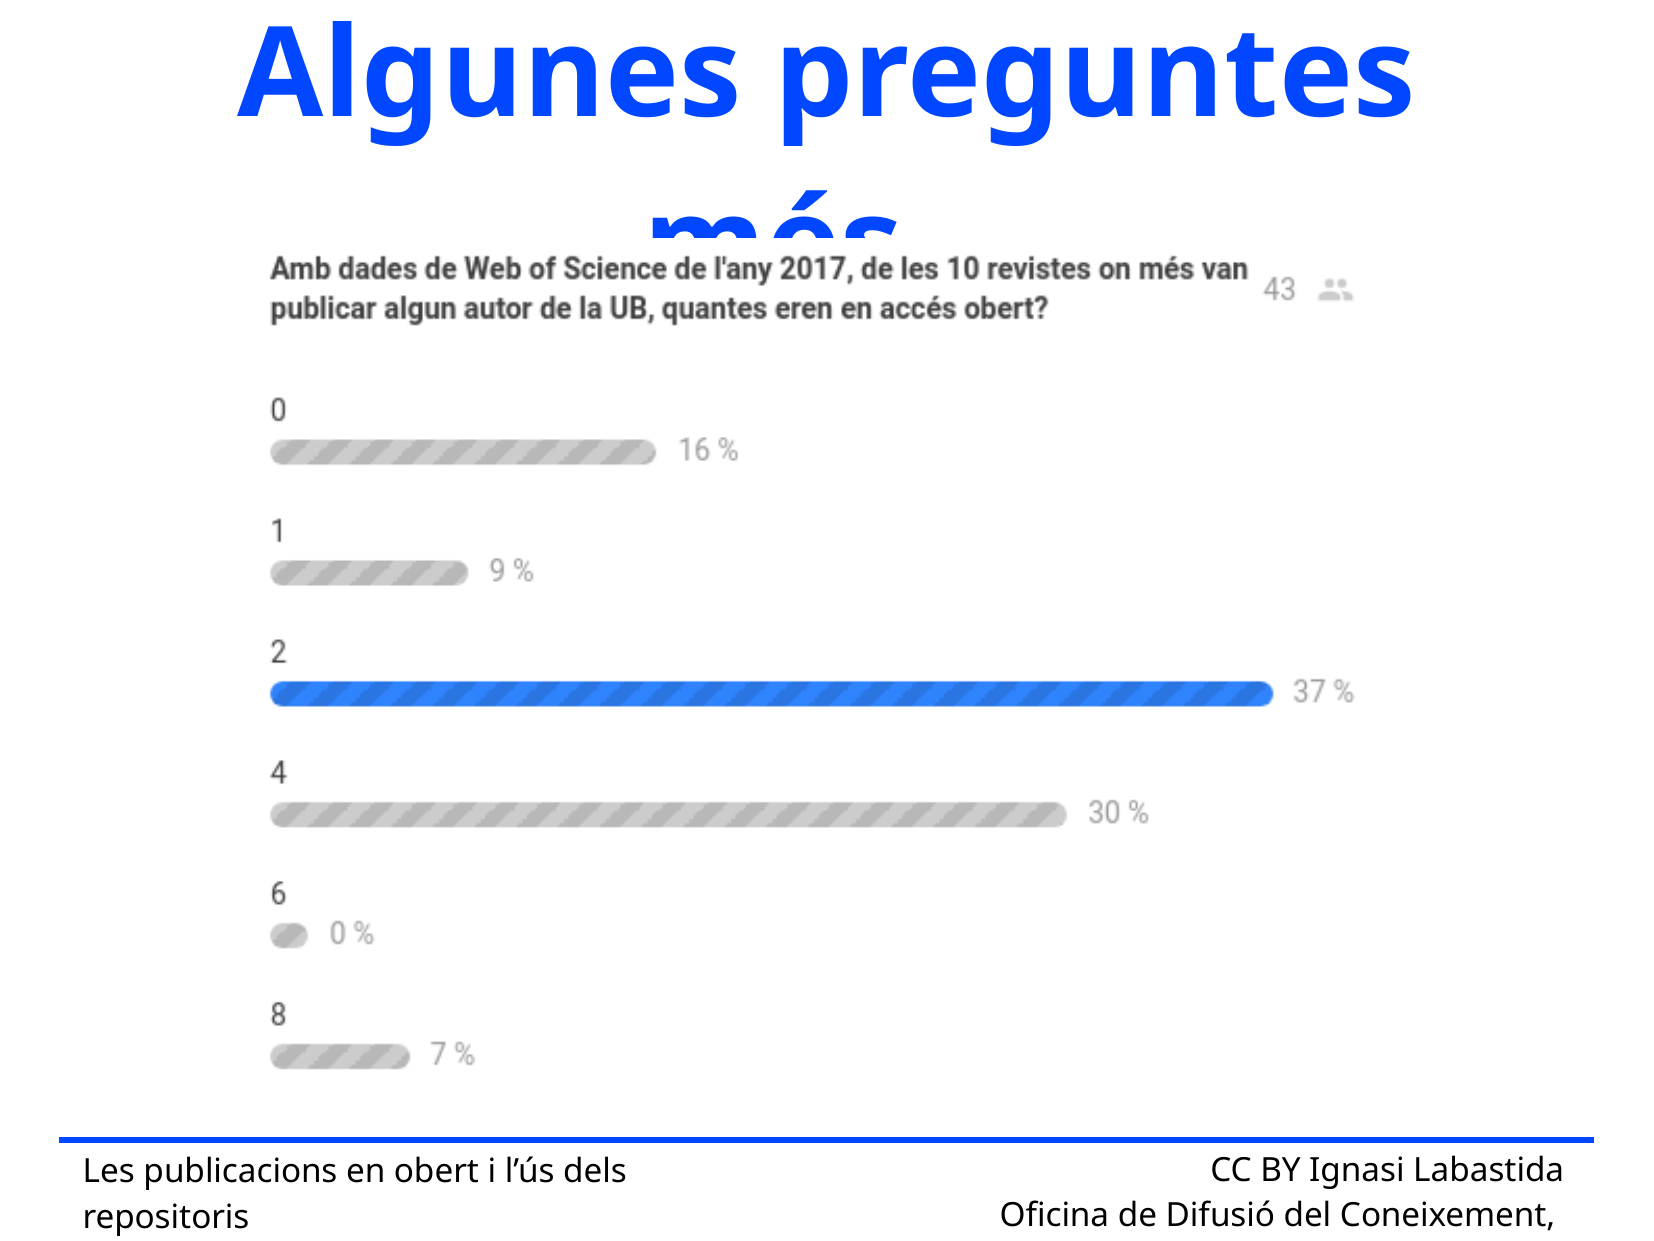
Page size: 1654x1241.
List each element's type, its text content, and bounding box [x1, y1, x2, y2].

title Algunes preguntes més... [82, 49, 1571, 257]
picture [250, 238, 1403, 1105]
